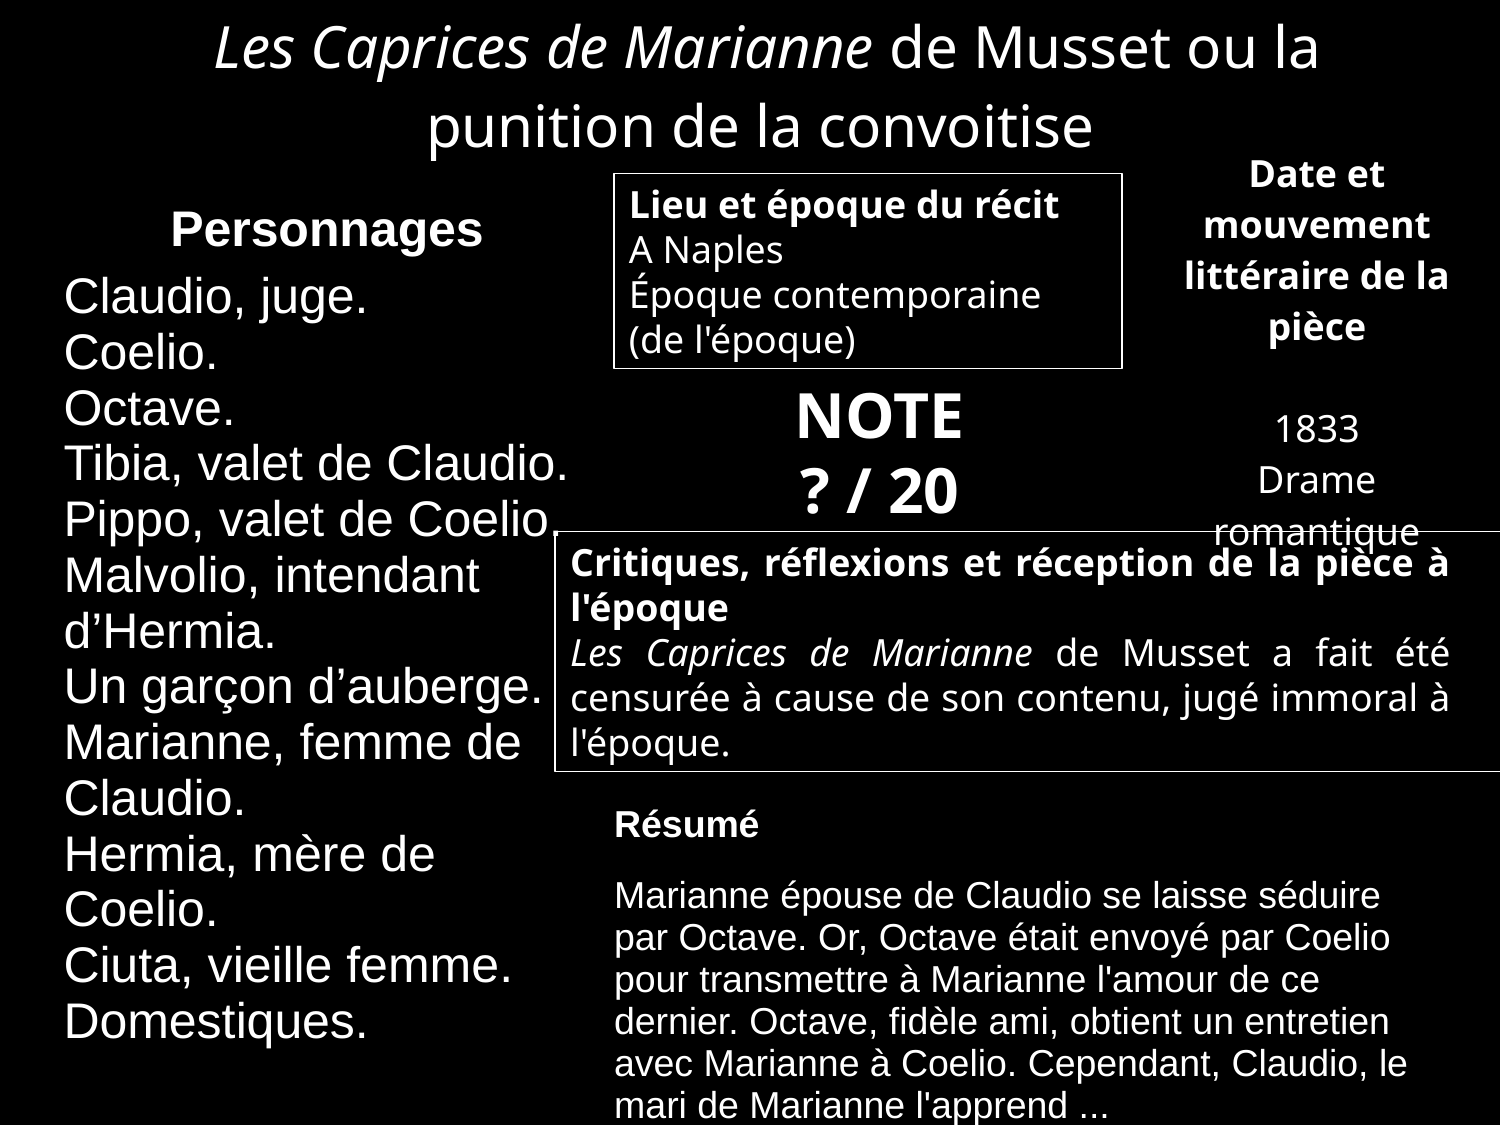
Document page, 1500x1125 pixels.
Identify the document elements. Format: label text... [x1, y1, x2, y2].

text_box Date et mouvement littéraire de la pièce 1833 Drame romantique [1133, 140, 1500, 531]
text_box NOTE ? / 20 [626, 368, 1133, 531]
list Personnages Claudio, juge. Coelio. Octave. Tibia, valet de Claudio. Pippo, valet de Coelio. Malvolio, intendant d’Hermia. Un garçon d’auberge. Marianne, femme de Claudio. Hermia, mère de Coelio. Ciuta, vieille femme. Domestiques. [0, 200, 591, 1125]
title Les Caprices de Marianne de Musset ou la punition de la convoitise [129, 0, 1405, 206]
text_box Lieu et époque du récit A Naples Époque contemporaine (de l'époque) [614, 173, 1122, 368]
list Résumé Marianne épouse de Claudio se laisse séduire par Octave. Or, Octave était envoyé par Coelio pour transmettre à Marianne l'amour de ce dernier. Octave, fidèle ami, obtient un entretien avec Marianne à Coelio. Cependant, Claudio, le mari de Marianne l'apprend ... [543, 803, 1430, 1125]
text_box Critiques, réflexions et réception de la pièce à l'époque Les Caprices de Marianne de Musset a fait été censurée à cause de son contenu, jugé immoral à l'époque. [555, 531, 1500, 772]
